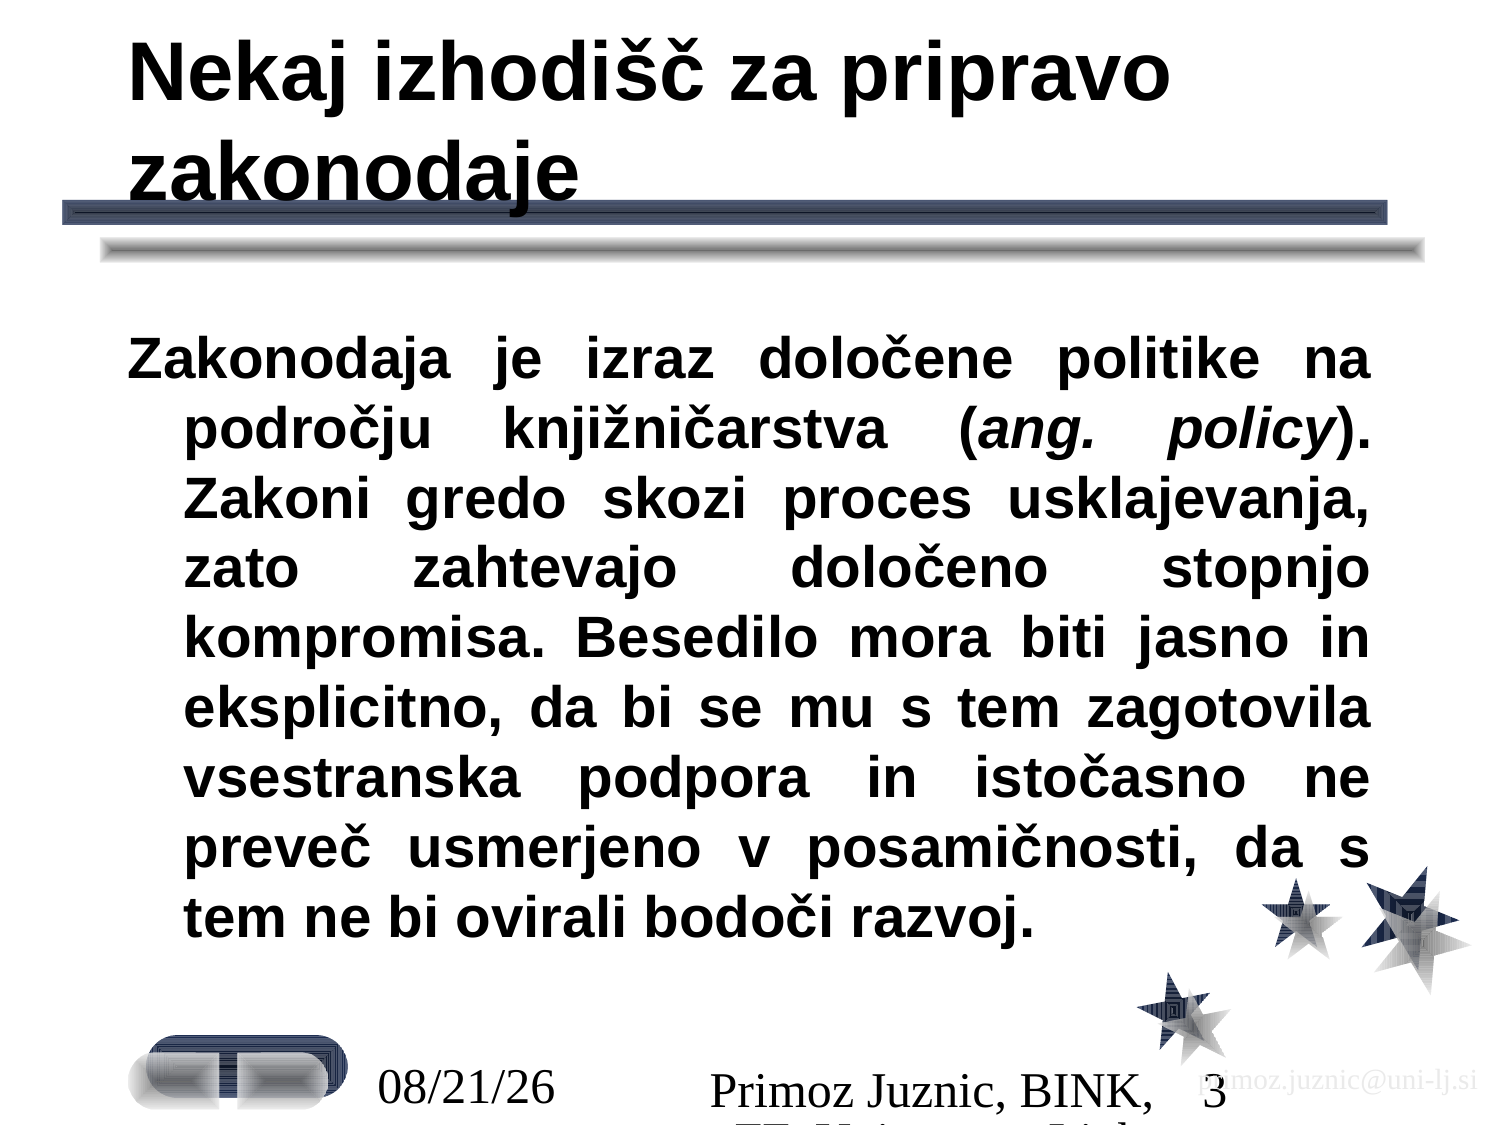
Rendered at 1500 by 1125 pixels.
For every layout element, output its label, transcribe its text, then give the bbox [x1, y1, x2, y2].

list Zakonodaja je izraz določene politike na področju knjižničarstva (ang. policy). Zakoni gredo skozi proces usklajevanja, zato zahtevajo določeno stopnjo kompromisa. Besedilo mora biti jasno in eksplicitno, da bi se mu s tem zagotovila vsestranska podpora in istočasno ne preveč usmerjeno v posamičnosti, da s tem ne bi ovirali bodoči razvoj. [112, 312, 1388, 988]
title Nekaj izhodišč za pripravo zakonodaje [112, 9, 1388, 225]
